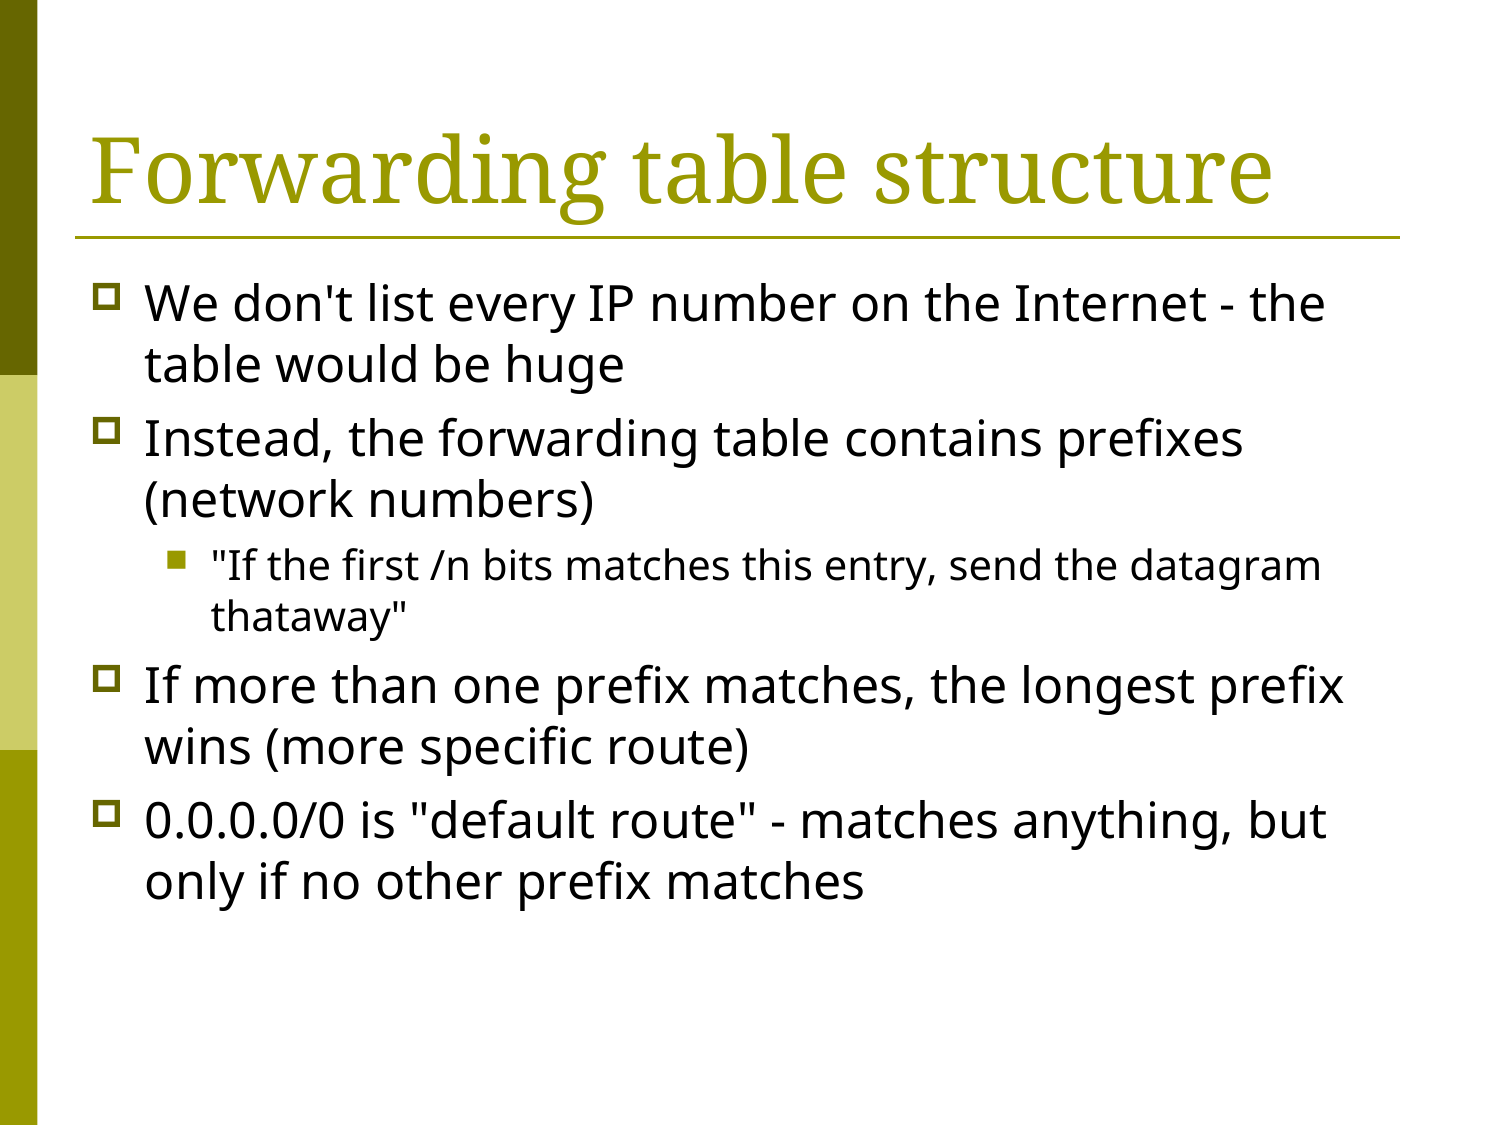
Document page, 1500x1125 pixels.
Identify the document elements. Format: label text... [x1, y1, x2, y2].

title Forwarding table structure [75, 3, 1426, 233]
list We don't list every IP number on the Internet - the table would be huge Instead, the forwarding table contains prefixes (network numbers) "If the first /n bits matches this entry, send the datagram thataway" If more than one prefix matches, the longest prefix wins (more specific route) 0.0.0.0/0 is "default route" - matches anything, but only if no other prefix matches [75, 262, 1426, 1088]
